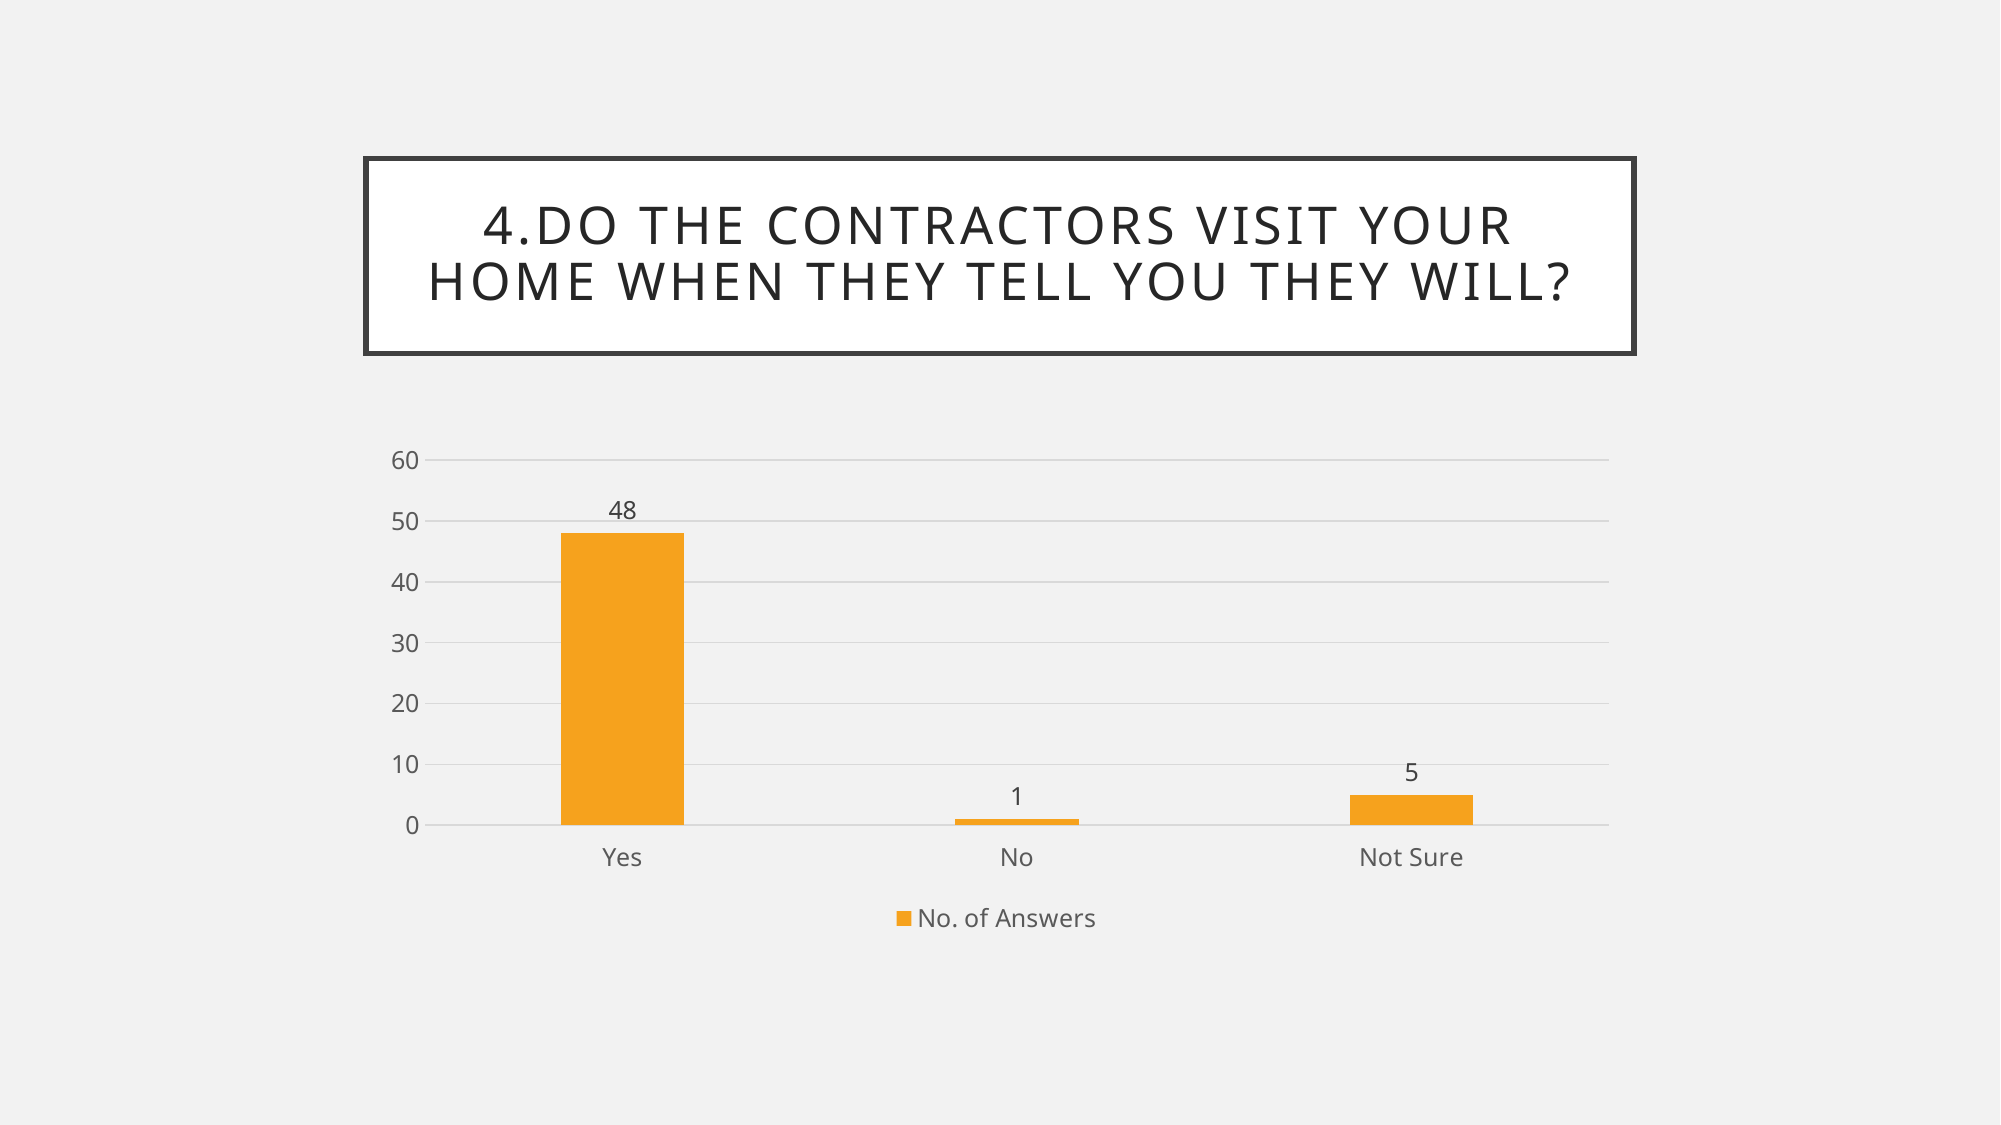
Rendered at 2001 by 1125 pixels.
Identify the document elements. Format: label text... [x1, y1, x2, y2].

title 4.Do the contractors visit your home when they tell you they will? [366, 158, 1634, 354]
chart [365, 432, 1635, 942]
